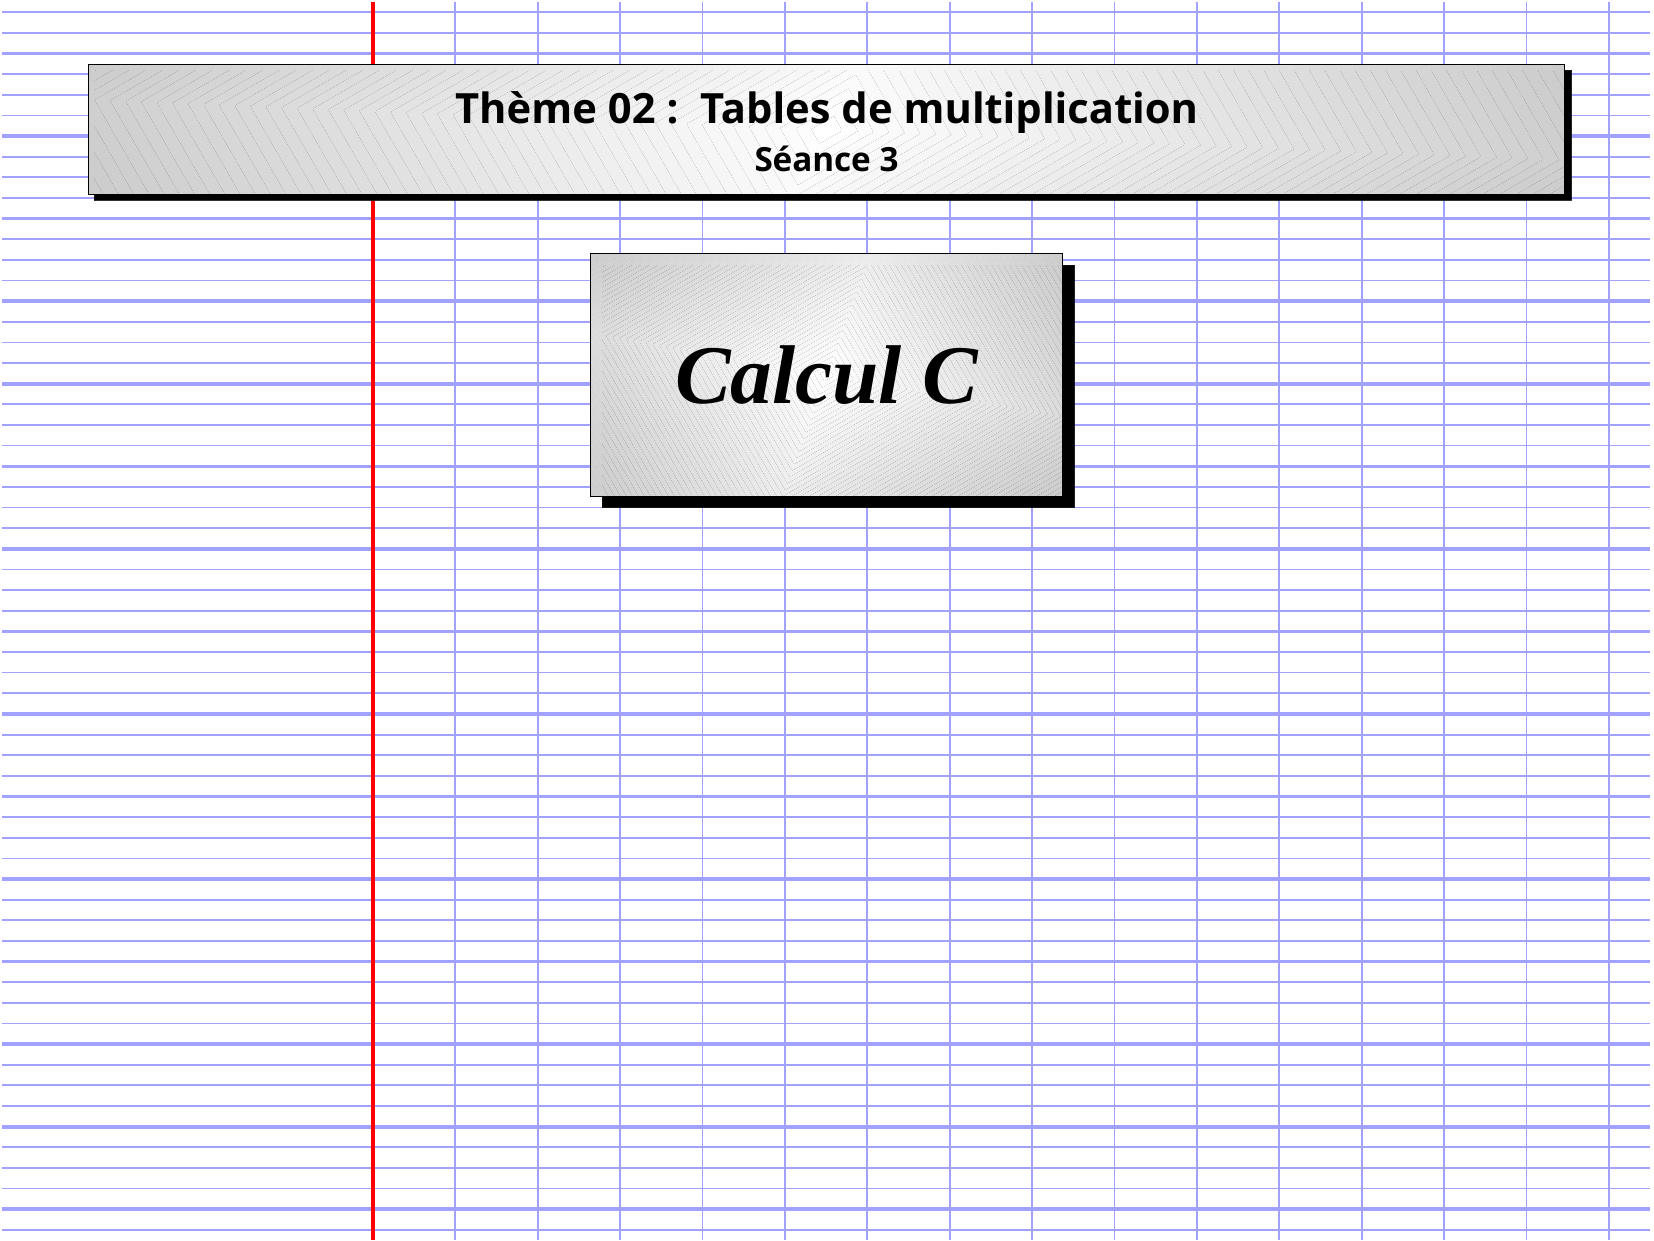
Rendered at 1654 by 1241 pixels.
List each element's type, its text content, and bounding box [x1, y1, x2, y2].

text_box Thème 02 : Tables de multiplication Séance 3 [88, 64, 1565, 195]
picture [0, 0, 1654, 1241]
text_box Calcul C [590, 253, 1063, 497]
